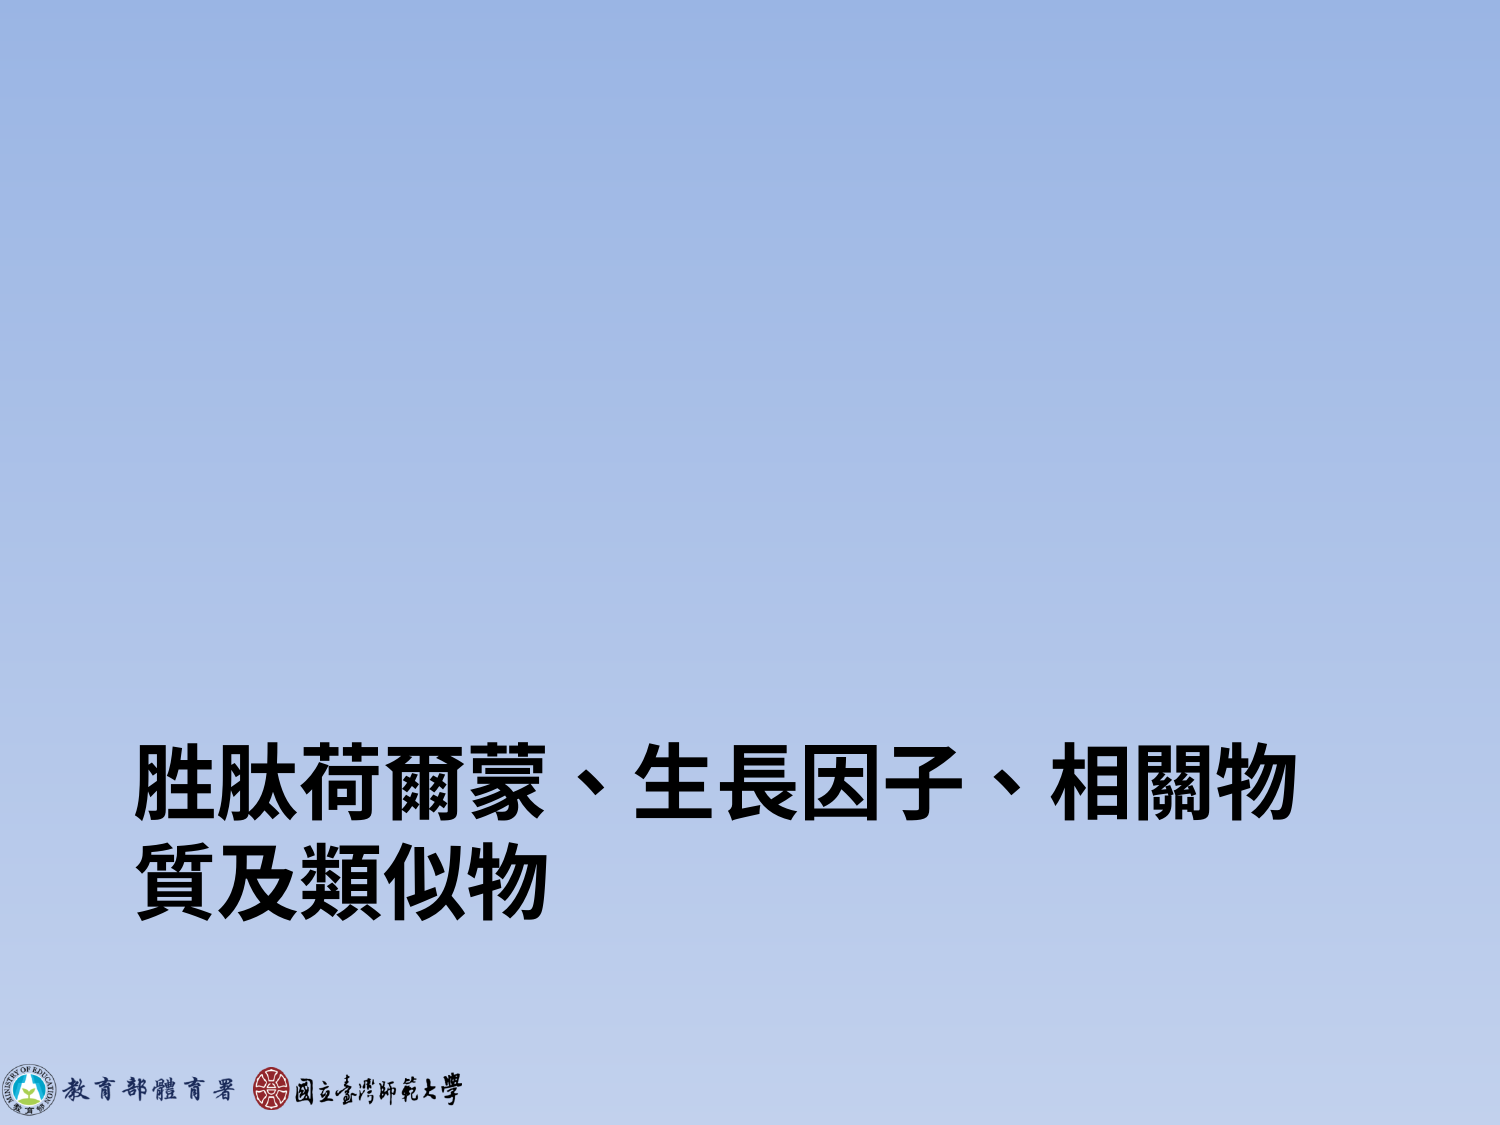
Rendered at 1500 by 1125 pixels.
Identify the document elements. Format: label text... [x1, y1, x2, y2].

title 胜肽荷爾蒙、生長因子、相關物質及類似物 [118, 722, 1394, 947]
